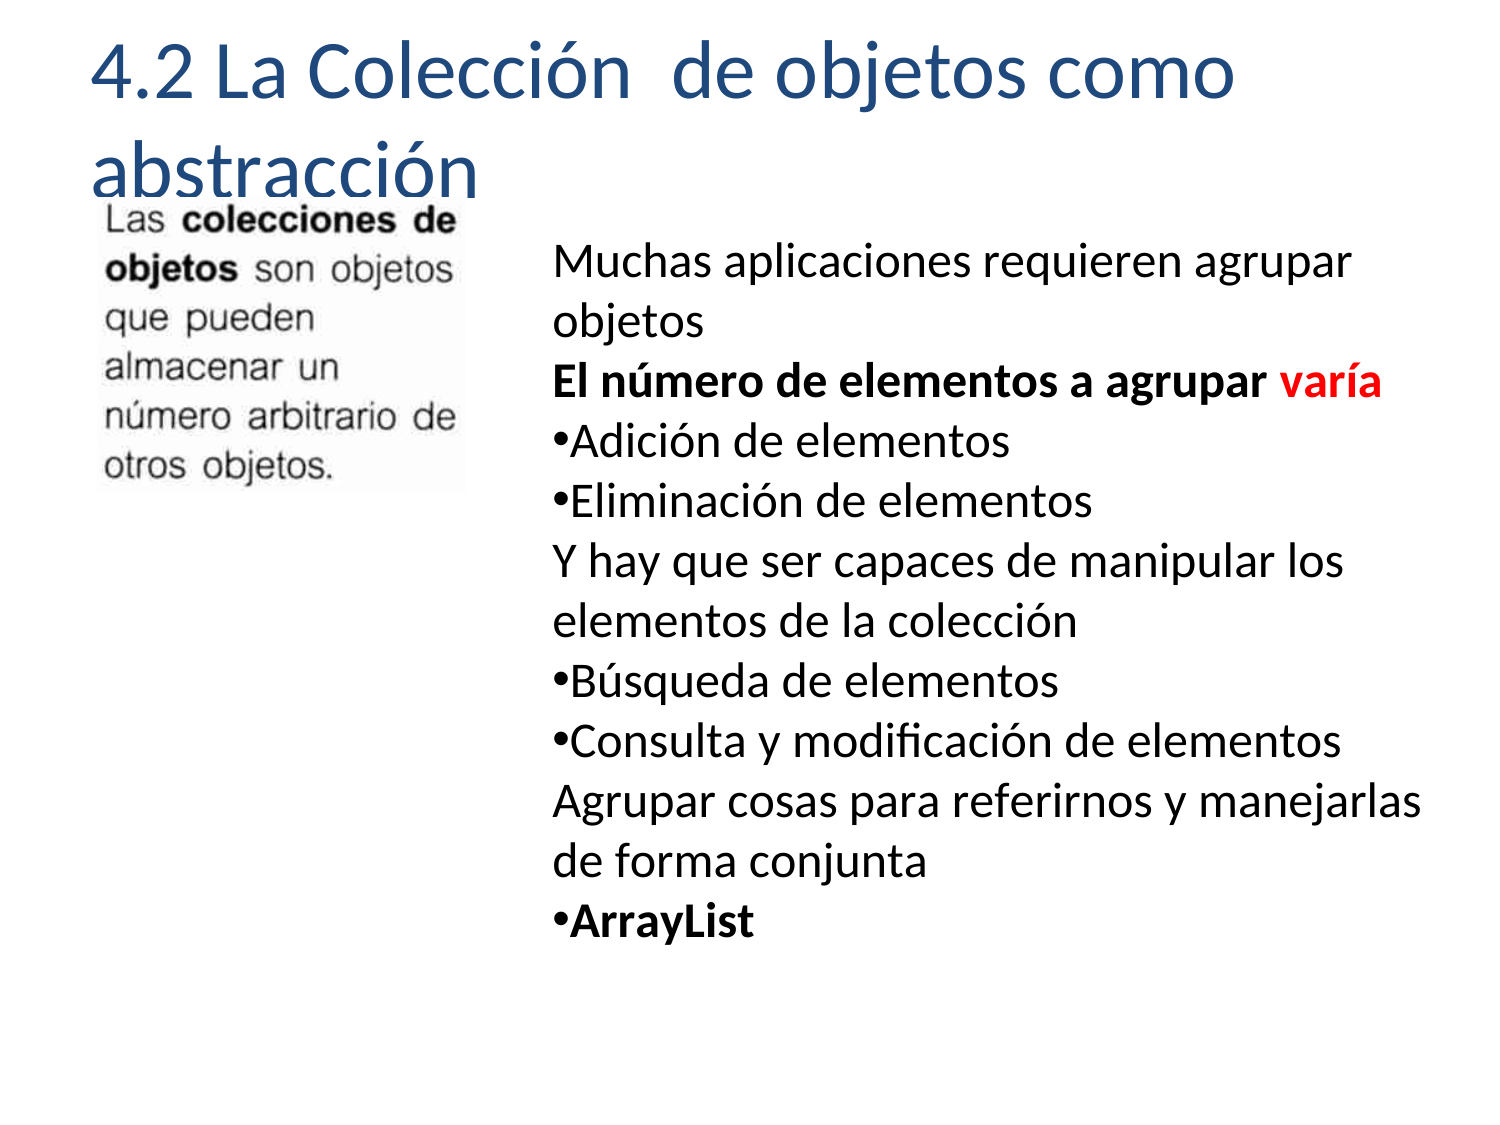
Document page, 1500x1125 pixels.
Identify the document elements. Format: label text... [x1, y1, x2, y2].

text_box Muchas aplicaciones requieren agrupar objetos El número de elementos a agrupar varía Adición de elementos Eliminación de elementos Y hay que ser capaces de manipular los elementos de la colección Búsqueda de elementos Consulta y modificación de elementos Agrupar cosas para referirnos y manejarlas de forma conjunta ArrayList [537, 219, 1471, 956]
picture [97, 197, 466, 492]
title 4.2 La Colección de objetos como abstracción [75, 45, 1426, 185]
